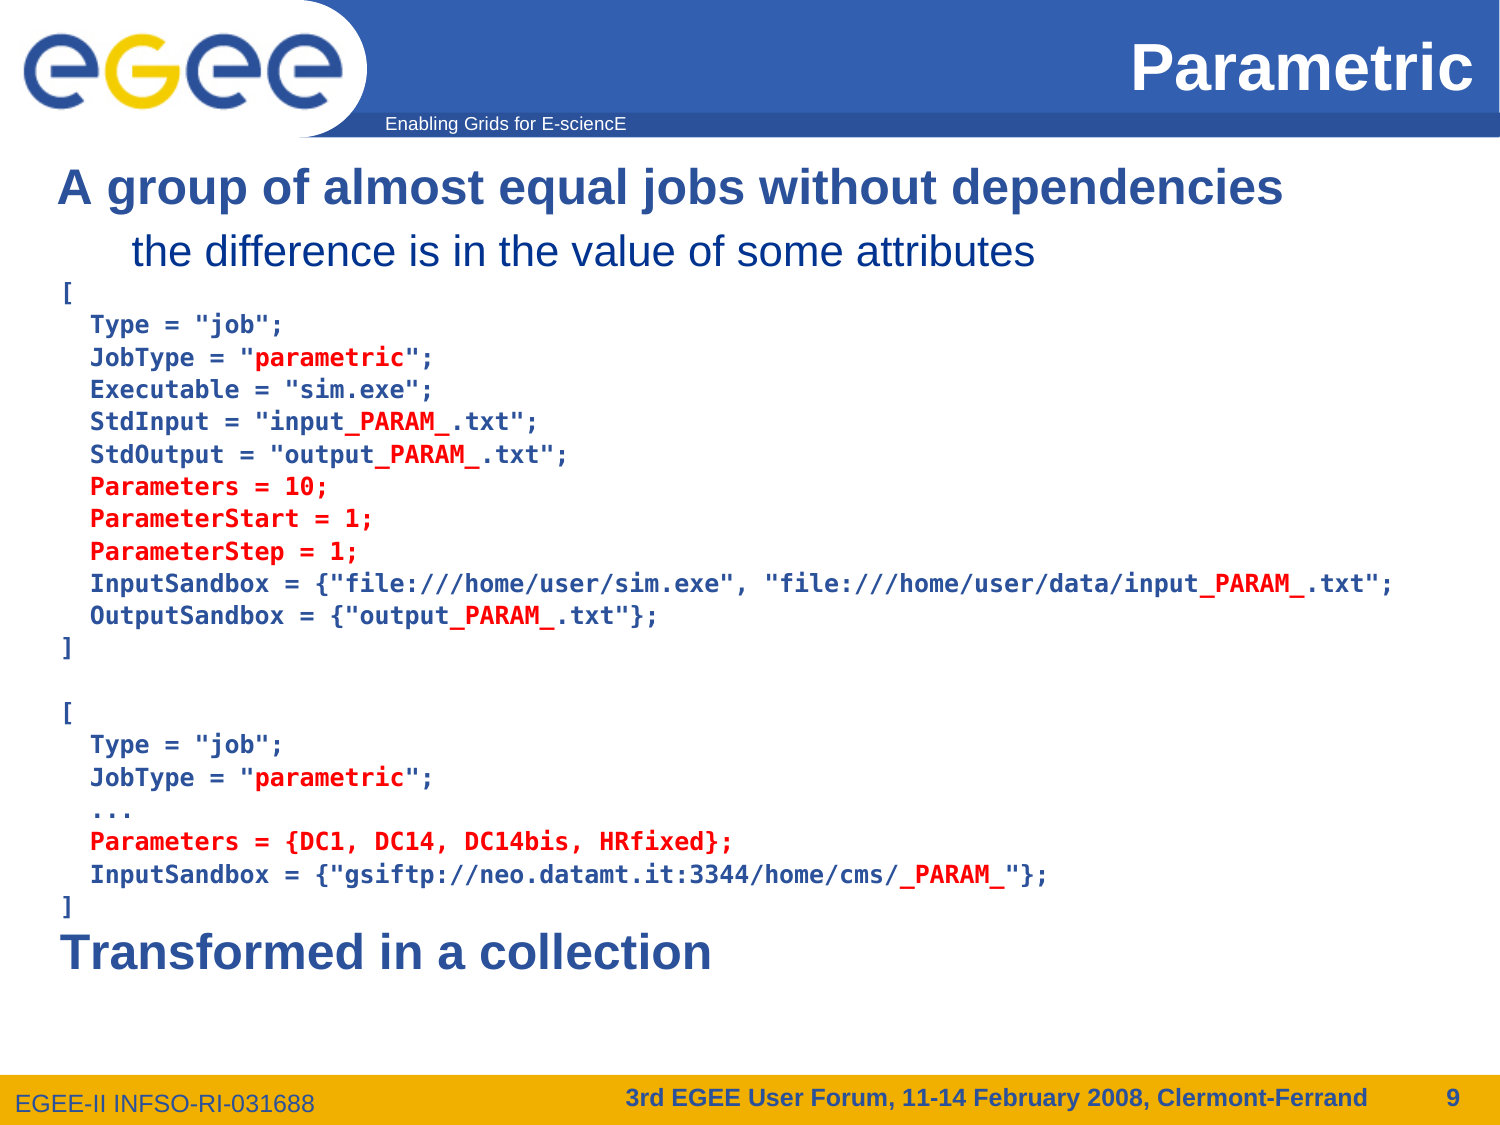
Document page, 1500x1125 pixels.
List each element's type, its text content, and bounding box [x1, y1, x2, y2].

title Parametric [369, 0, 1475, 148]
list A group of almost equal jobs without dependencies the difference is in the value of some attributes [ Type = "job"; JobType = "parametric"; Executable = "sim.exe"; StdInput = "input_PARAM_.txt"; StdOutput = "output_PARAM_.txt"; Parameters = 10; ParameterStart = 1; ParameterStep = 1; InputSandbox = {"file:///home/user/sim.exe", "file:///home/user/data/input_PARAM_.txt"; OutputSandbox = {"output_PARAM_.txt"}; ] [ Type = "job"; JobType = "parametric"; ... Parameters = {DC1, DC14, DC14bis, HRfixed}; InputSandbox = {"gsiftp://neo.datamt.it:3344/home/cms/_PARAM_"}; ] Transformed in a collection [56, 159, 1466, 1036]
picture [18, 30, 349, 112]
